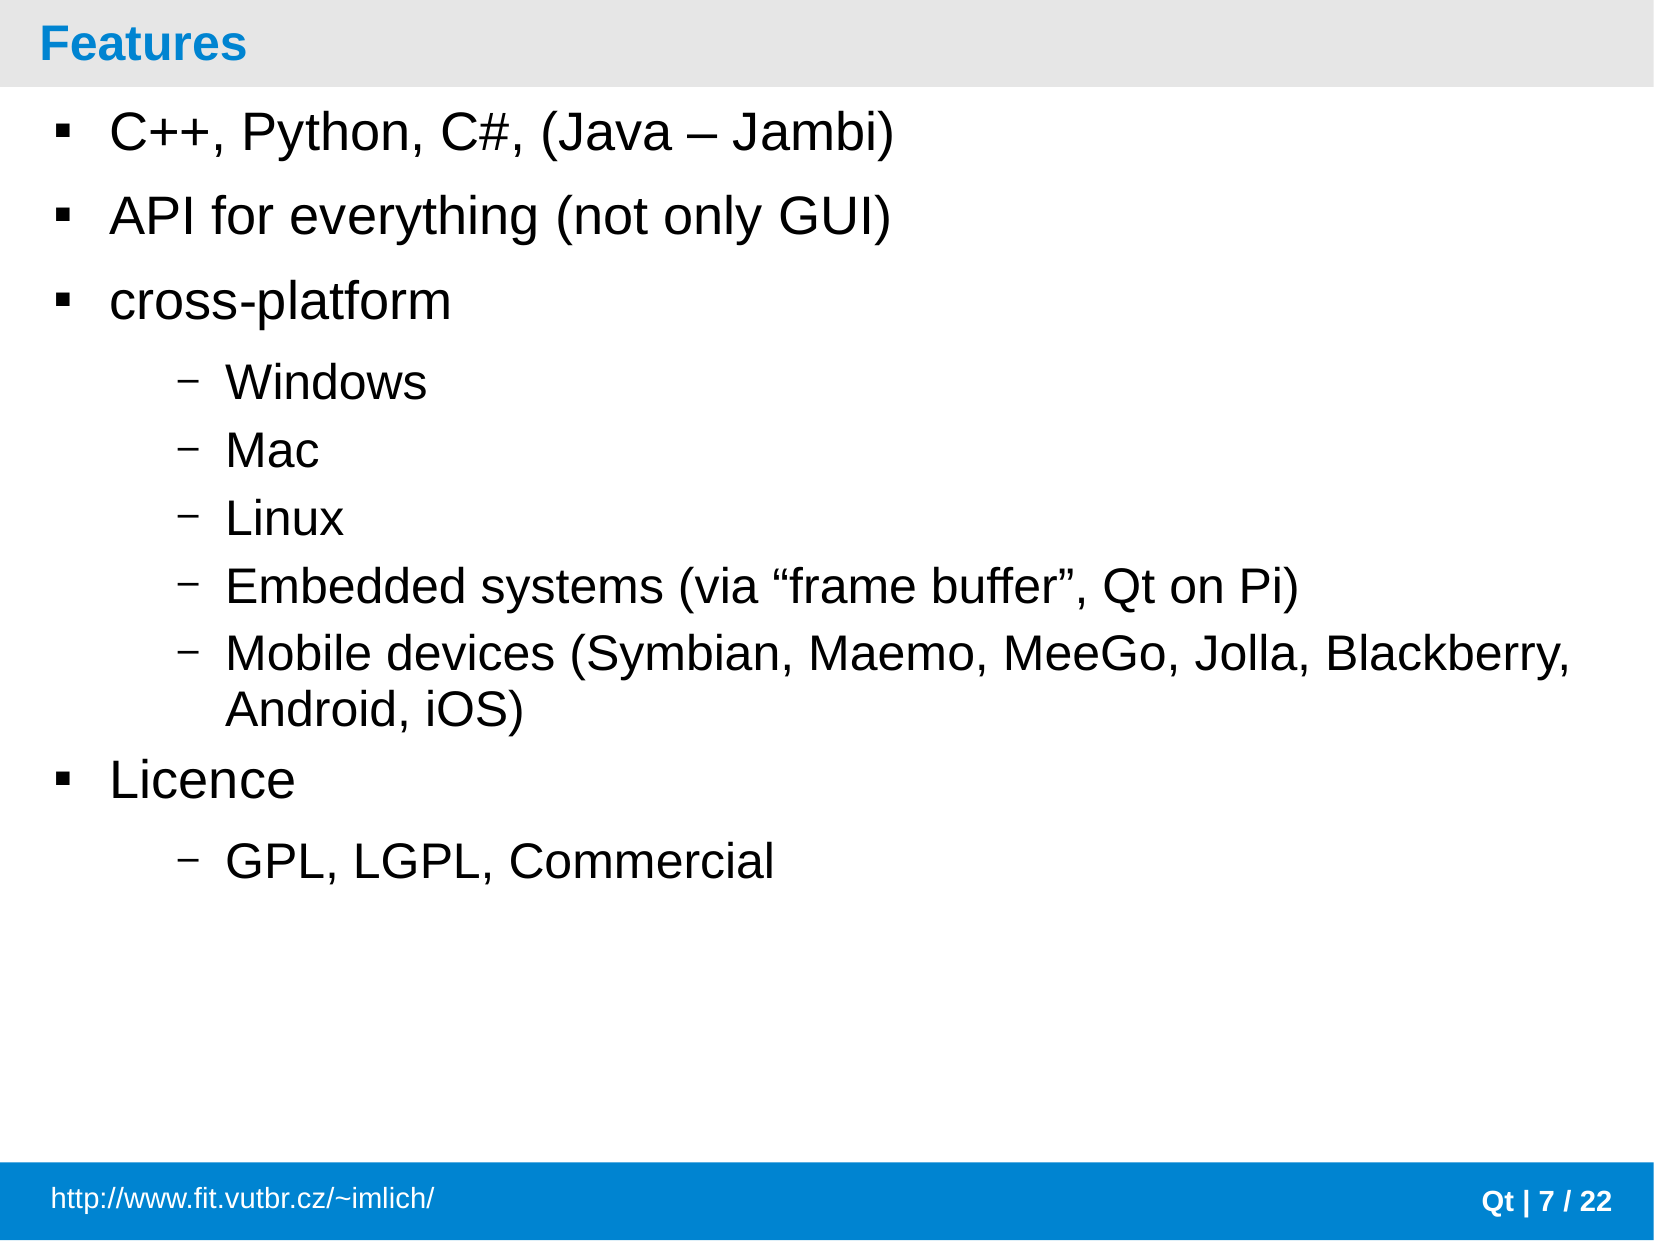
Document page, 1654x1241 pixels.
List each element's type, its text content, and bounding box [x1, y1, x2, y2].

title Features [39, 5, 1615, 81]
list C++, Python, C#, (Java – Jambi) API for everything (not only GUI) cross-platform Windows Mac Linux Embedded systems (via “frame buffer”, Qt on Pi) Mobile devices (Symbian, Maemo, MeeGo, Jolla, Blackberry, Android, iOS) Licence GPL, LGPL, Commercial [38, 101, 1616, 1126]
